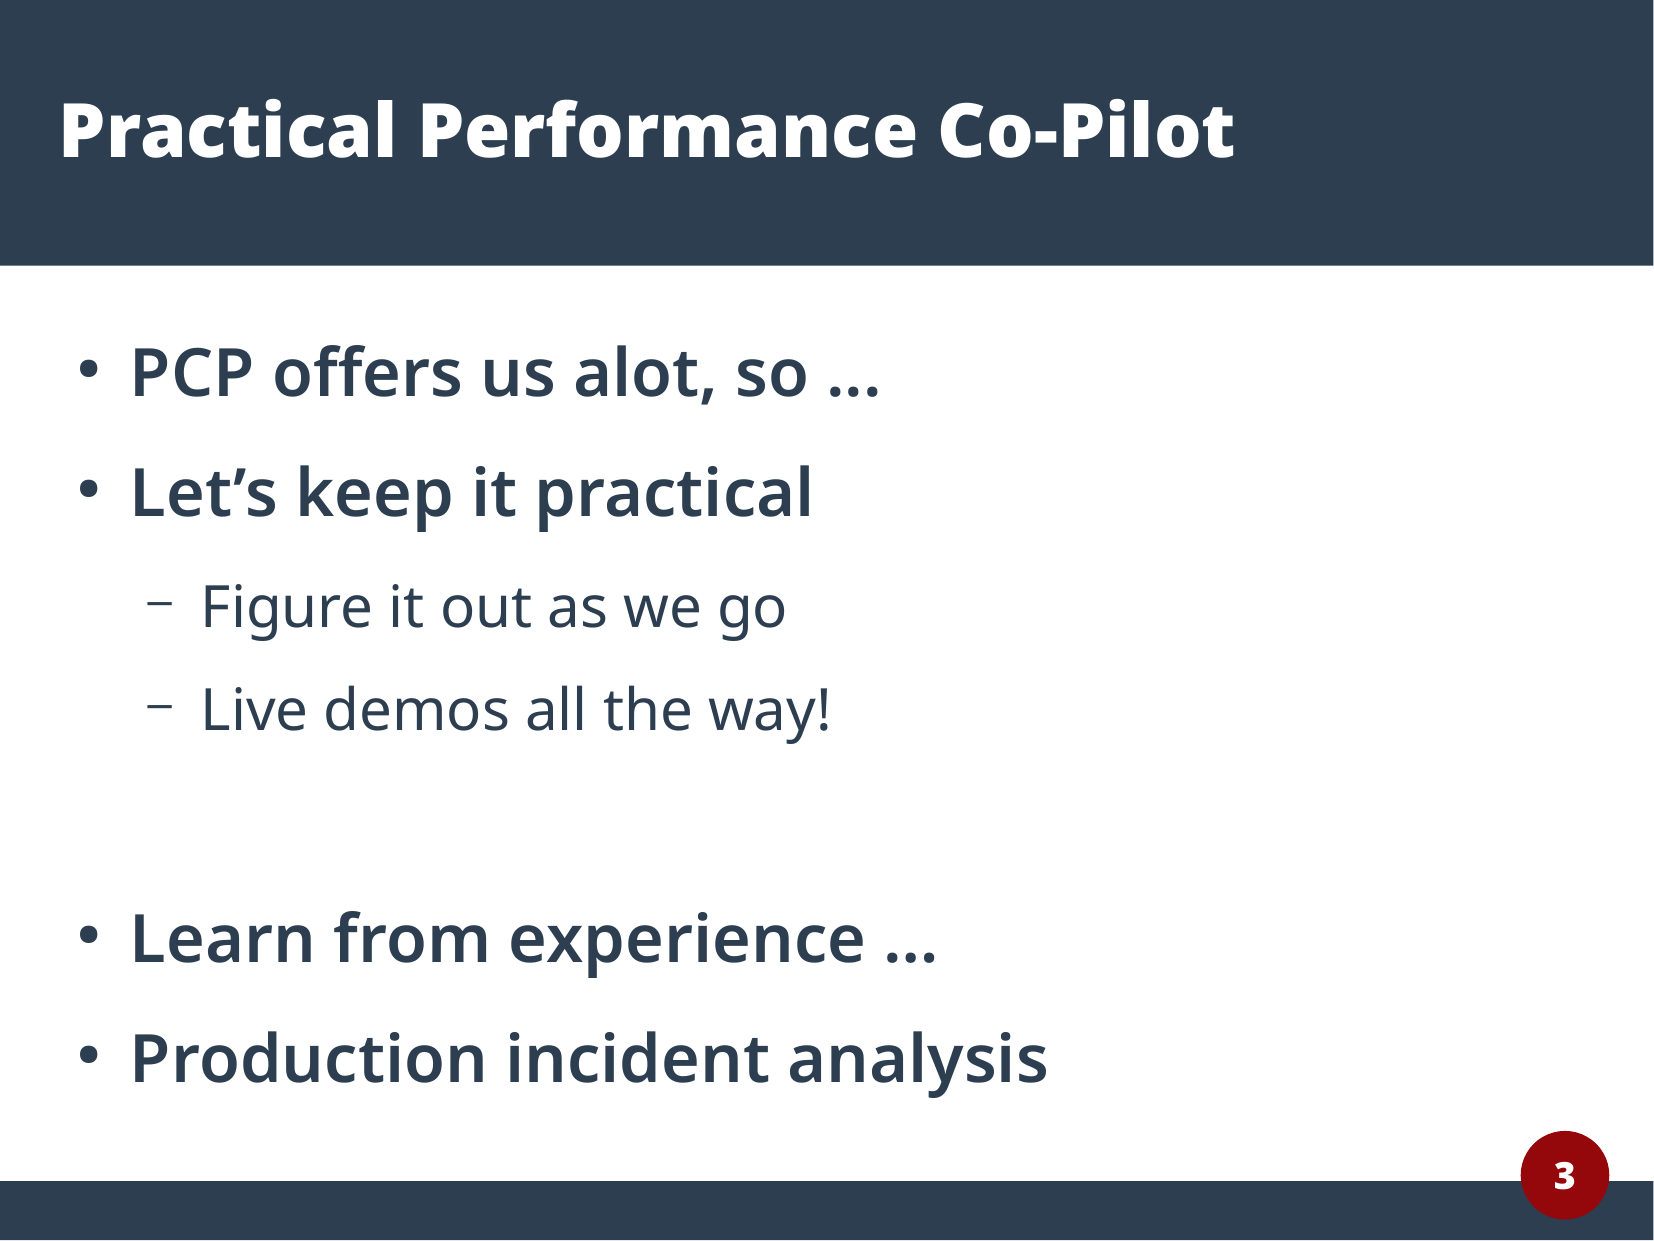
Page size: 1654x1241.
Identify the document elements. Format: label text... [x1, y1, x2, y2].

title Practical Performance Co-Pilot [59, 49, 1595, 207]
list PCP offers us alot, so ... Let’s keep it practical Figure it out as we go Live demos all the way! Learn from experience … Production incident analysis [59, 324, 1595, 1152]
